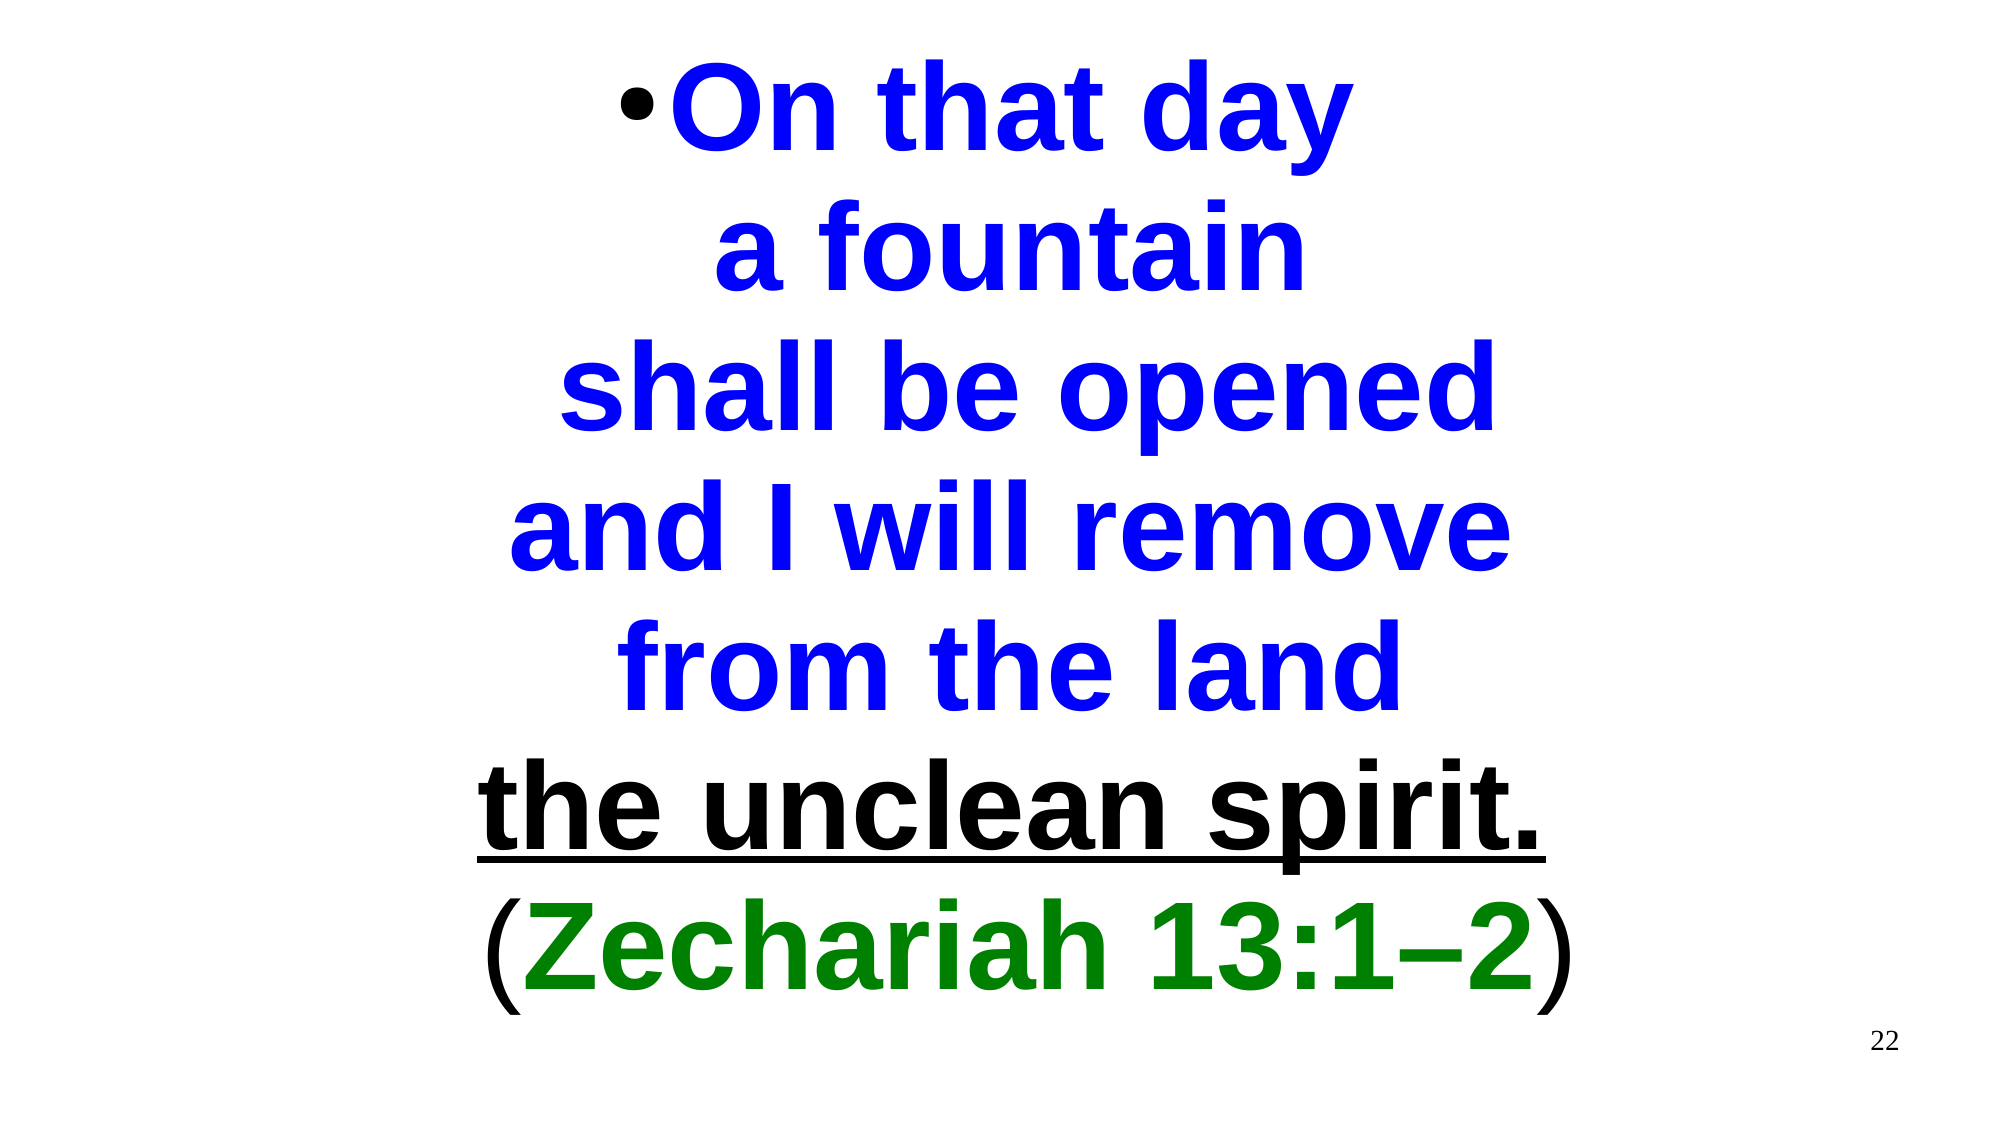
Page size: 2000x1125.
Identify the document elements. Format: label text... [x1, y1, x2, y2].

list On that day a fountain shall be opened and I will remove from the land the unclean spirit. (Zechariah 13:1–2) [37, 37, 1951, 1088]
